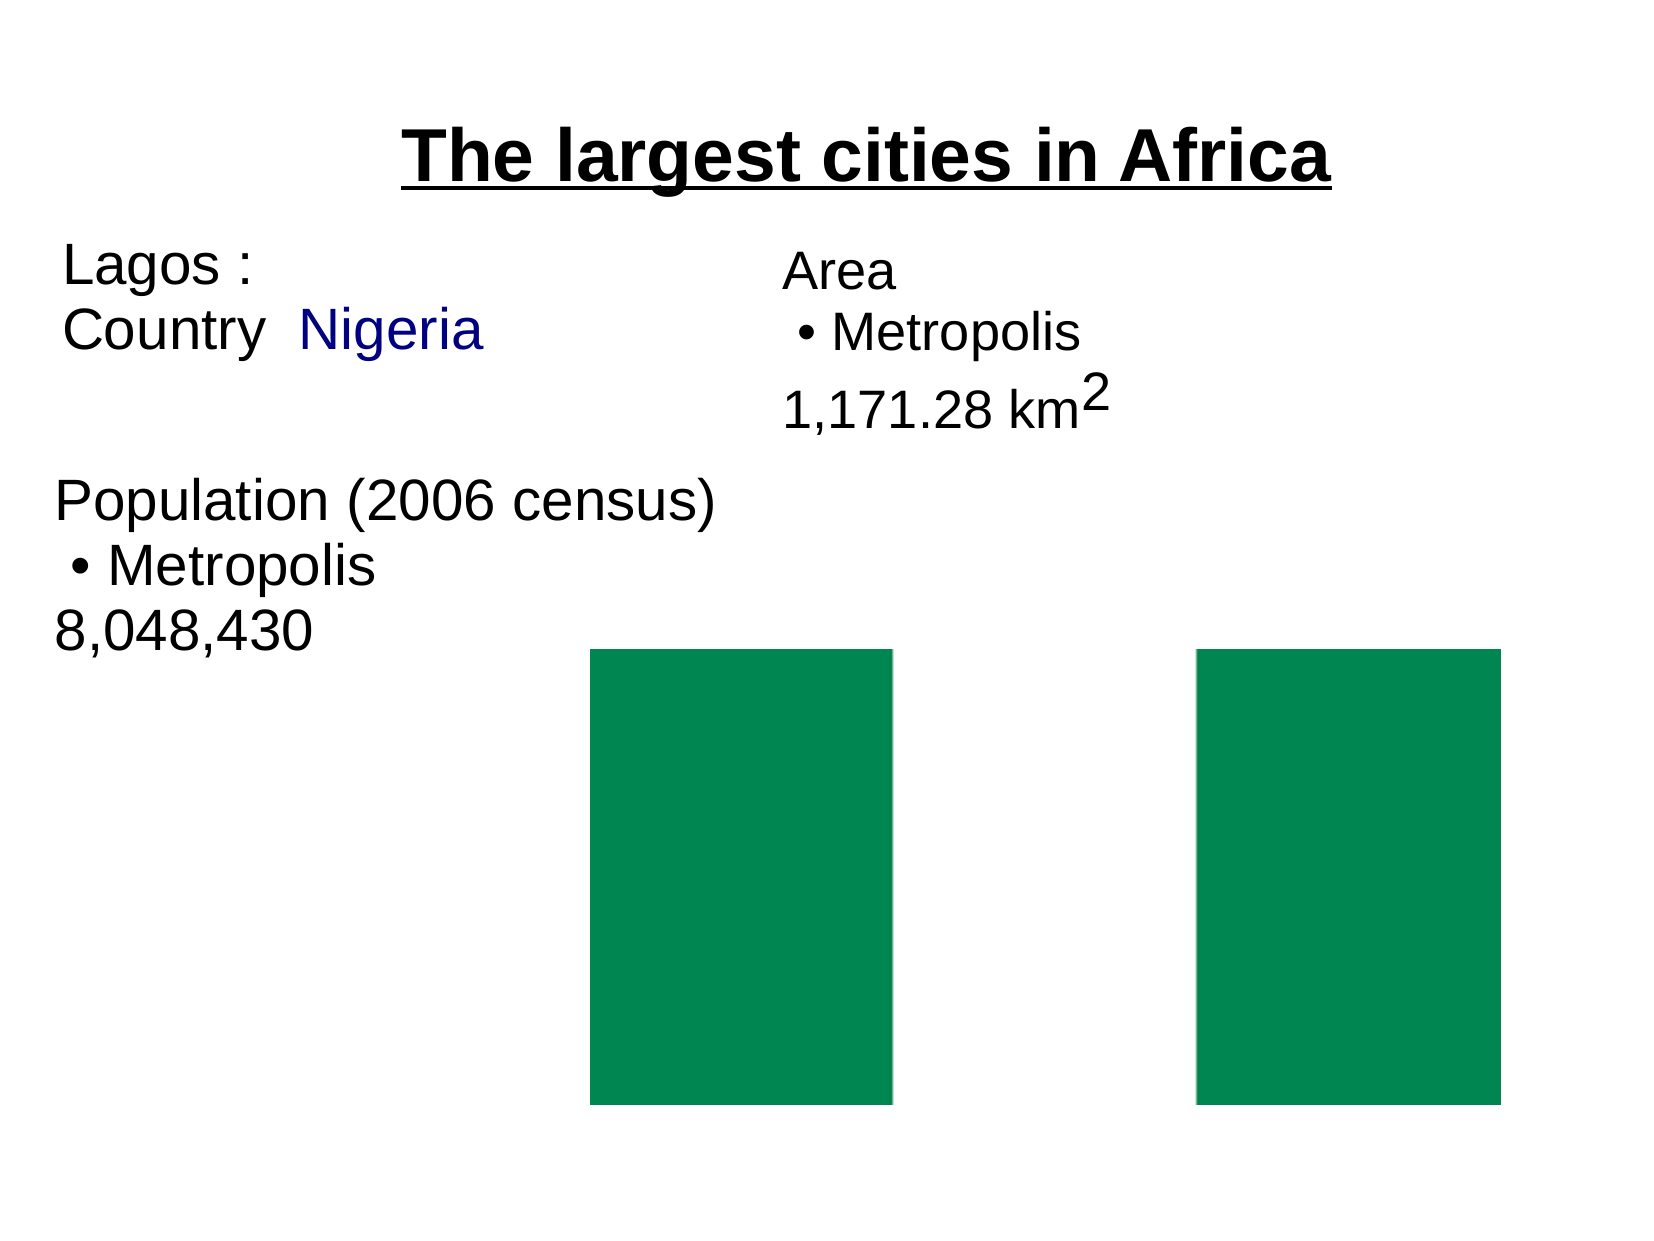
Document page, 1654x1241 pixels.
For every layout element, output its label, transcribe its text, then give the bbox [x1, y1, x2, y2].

picture [590, 649, 1501, 1105]
text_box Population (2006 census) • Metropolis 8,048,430 [39, 460, 733, 713]
text_box Lagos : Country Nigeria [47, 224, 510, 370]
text_box The largest cities in Africa [342, 106, 1371, 206]
text_box Area • Metropolis 1,171.28 km2 [767, 233, 1274, 508]
